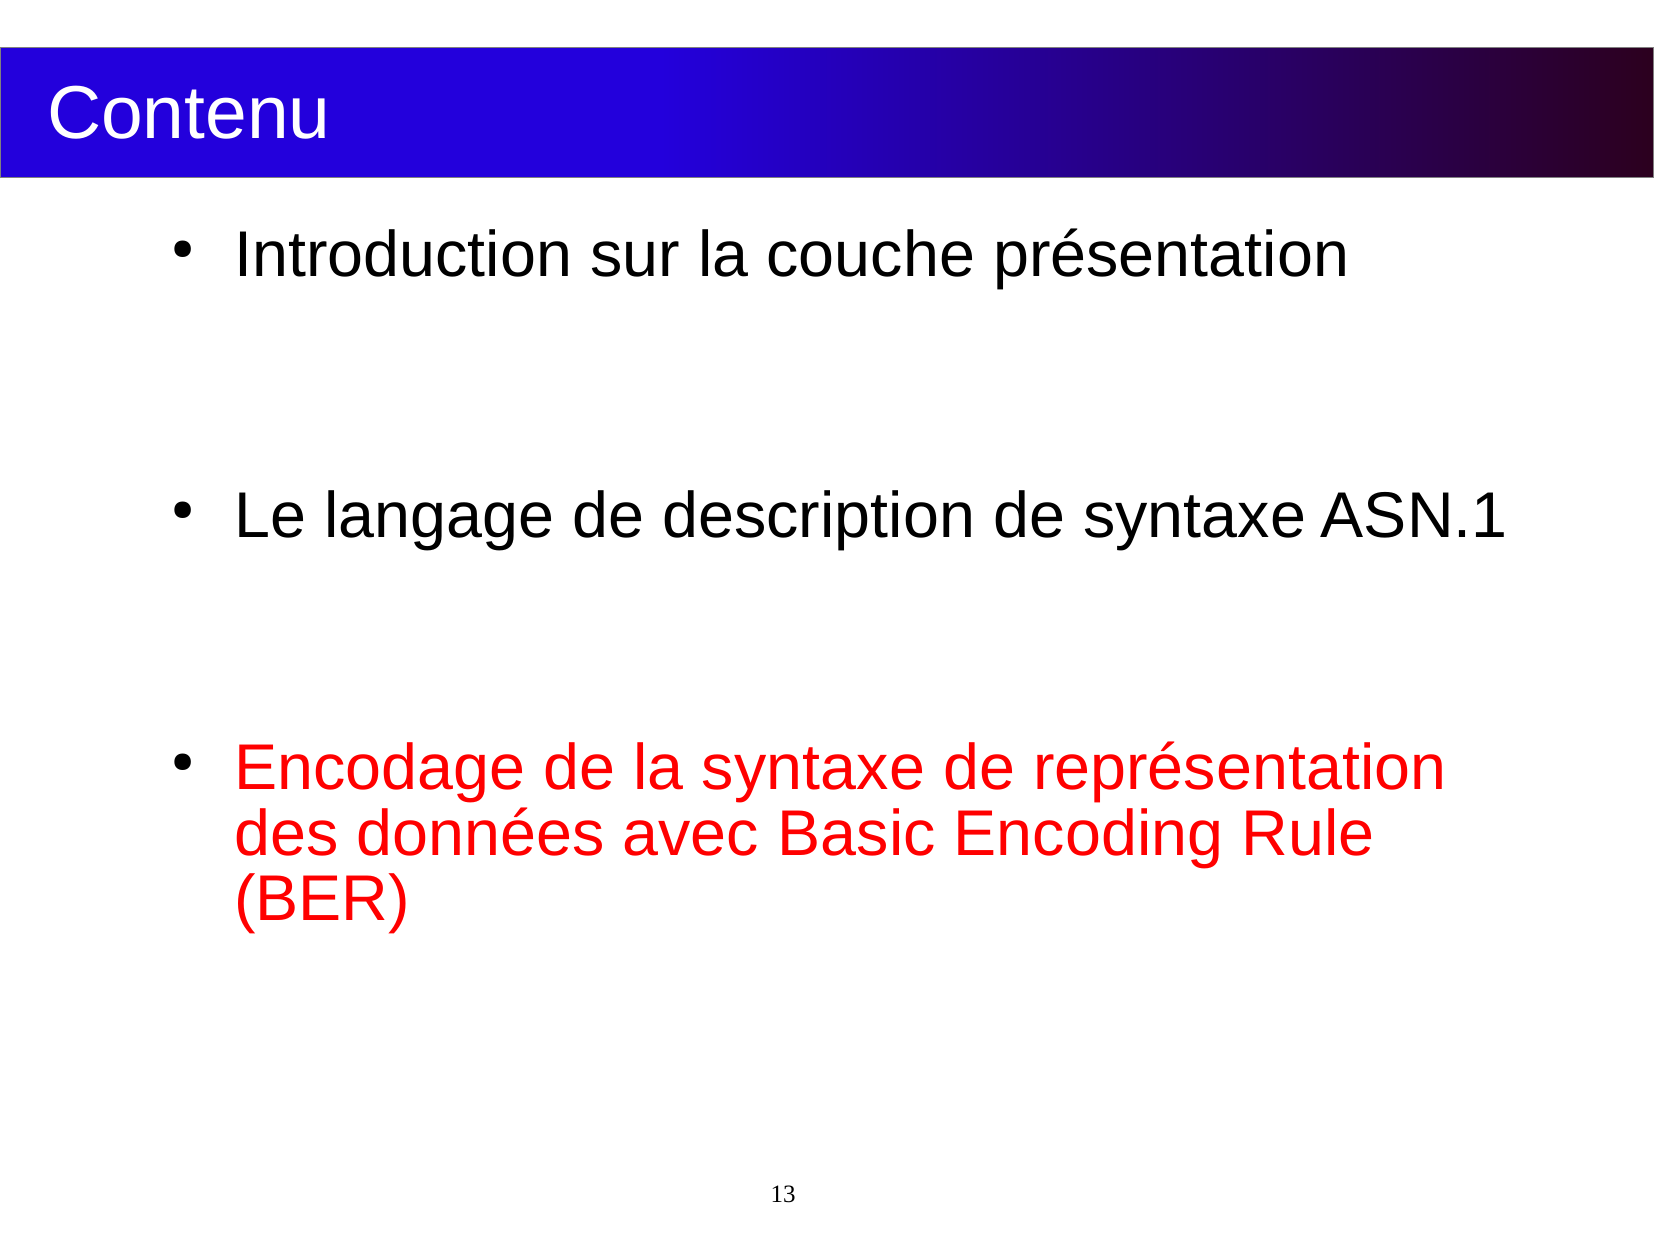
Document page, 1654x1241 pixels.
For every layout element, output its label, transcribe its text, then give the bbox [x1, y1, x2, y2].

title Contenu [47, 6, 1477, 225]
list Introduction sur la couche présentation Le langage de description de syntaxe ASN.1 Encodage de la syntaxe de représentation des données avec Basic Encoding Rule (BER) [116, 224, 1528, 944]
